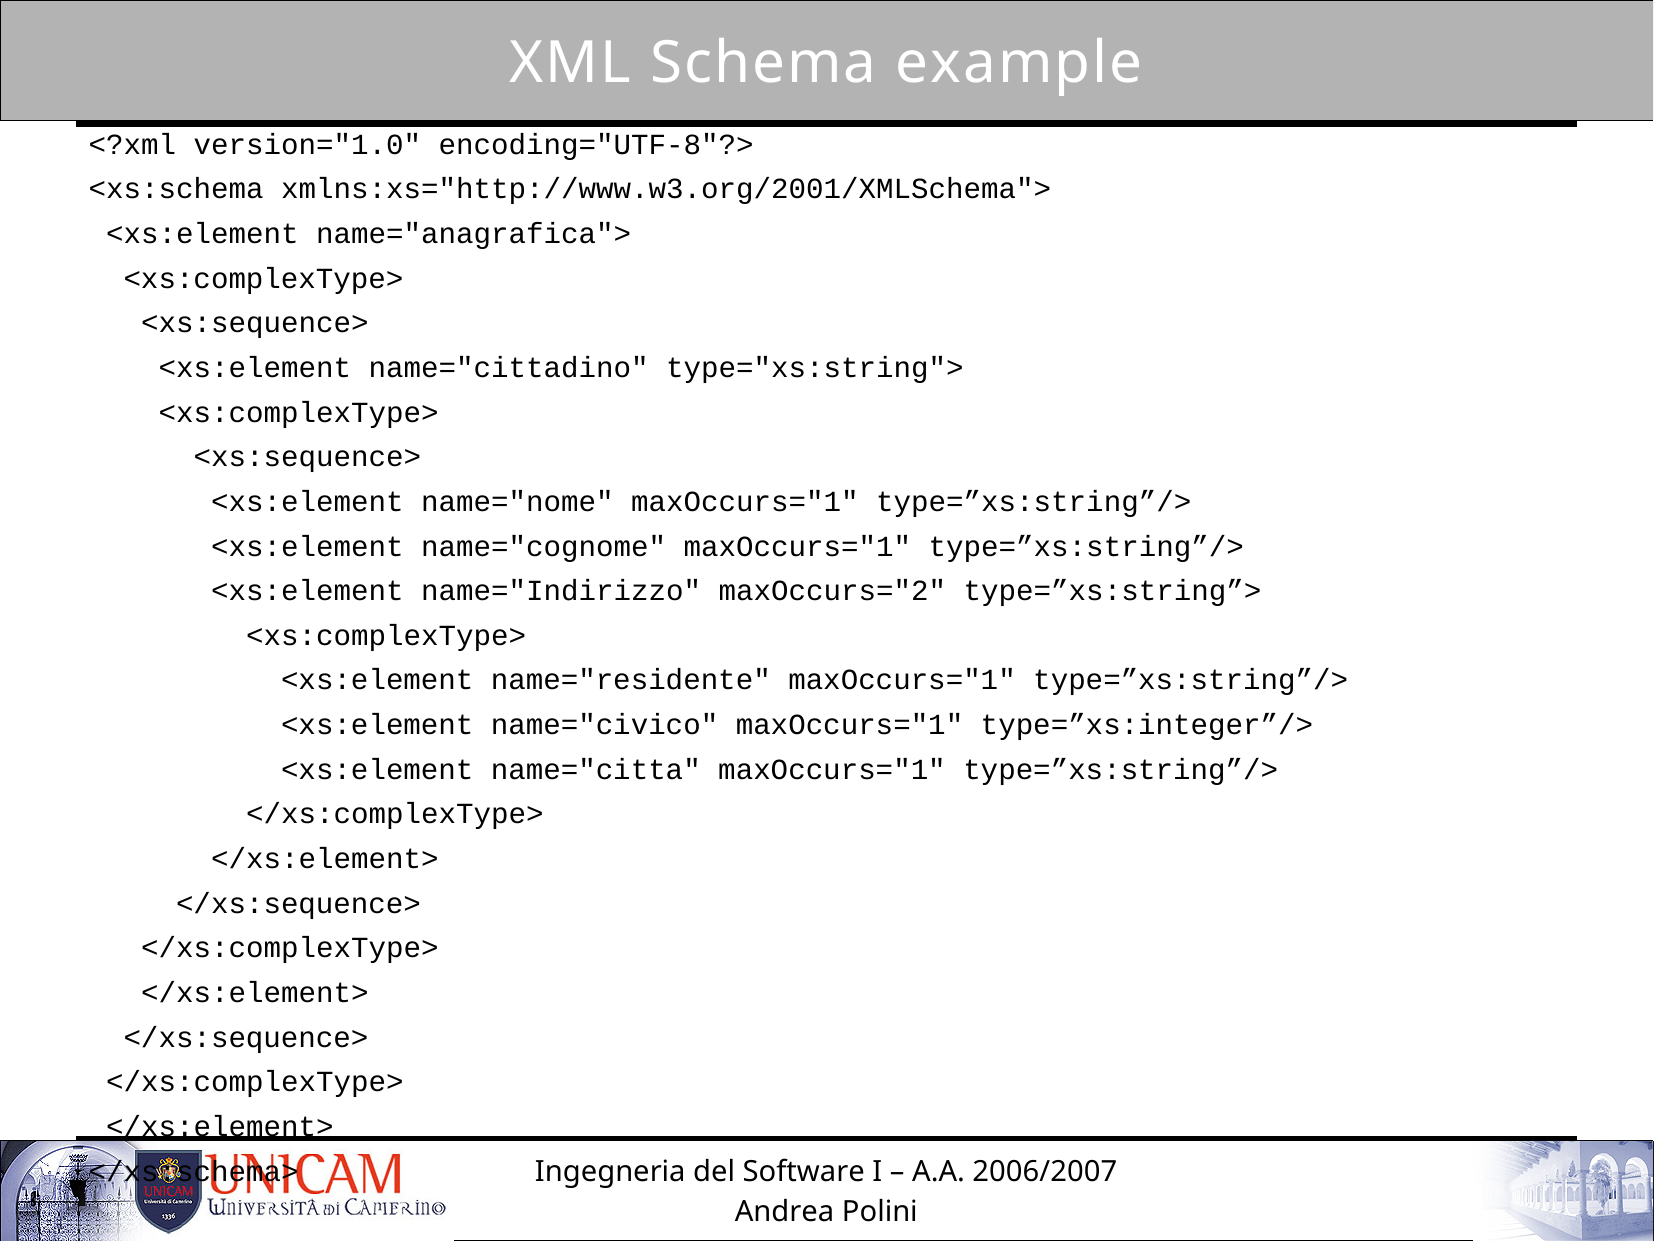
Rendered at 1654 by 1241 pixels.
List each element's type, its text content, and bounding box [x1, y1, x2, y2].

picture [0, 1141, 454, 1241]
title XML Schema example [0, 0, 1653, 121]
list <?xml version="1.0" encoding="UTF-8"?> <xs:schema xmlns:xs="http://www.w3.org/2001/XMLSchema"> <xs:element name="anagrafica"> <xs:complexType> <xs:sequence> <xs:element name="cittadino" type="xs:string"> <xs:complexType> <xs:sequence> <xs:element name="nome" maxOccurs="1" type=”xs:string”/> <xs:element name="cognome" maxOccurs="1" type=”xs:string”/> <xs:element name="Indirizzo" maxOccurs="2" type=”xs:string”> <xs:complexType> <xs:element name="residente" maxOccurs="1" type=”xs:string”/> <xs:element name="civico" maxOccurs="1" type=”xs:integer”/> <xs:element name="citta" maxOccurs="1" type=”xs:string”/> </xs:complexType> </xs:element> </xs:sequence> </xs:complexType> </xs:element> </xs:sequence> </xs:complexType> </xs:element> </xs:schema> [88, 129, 1589, 1159]
picture [1473, 1141, 1654, 1241]
